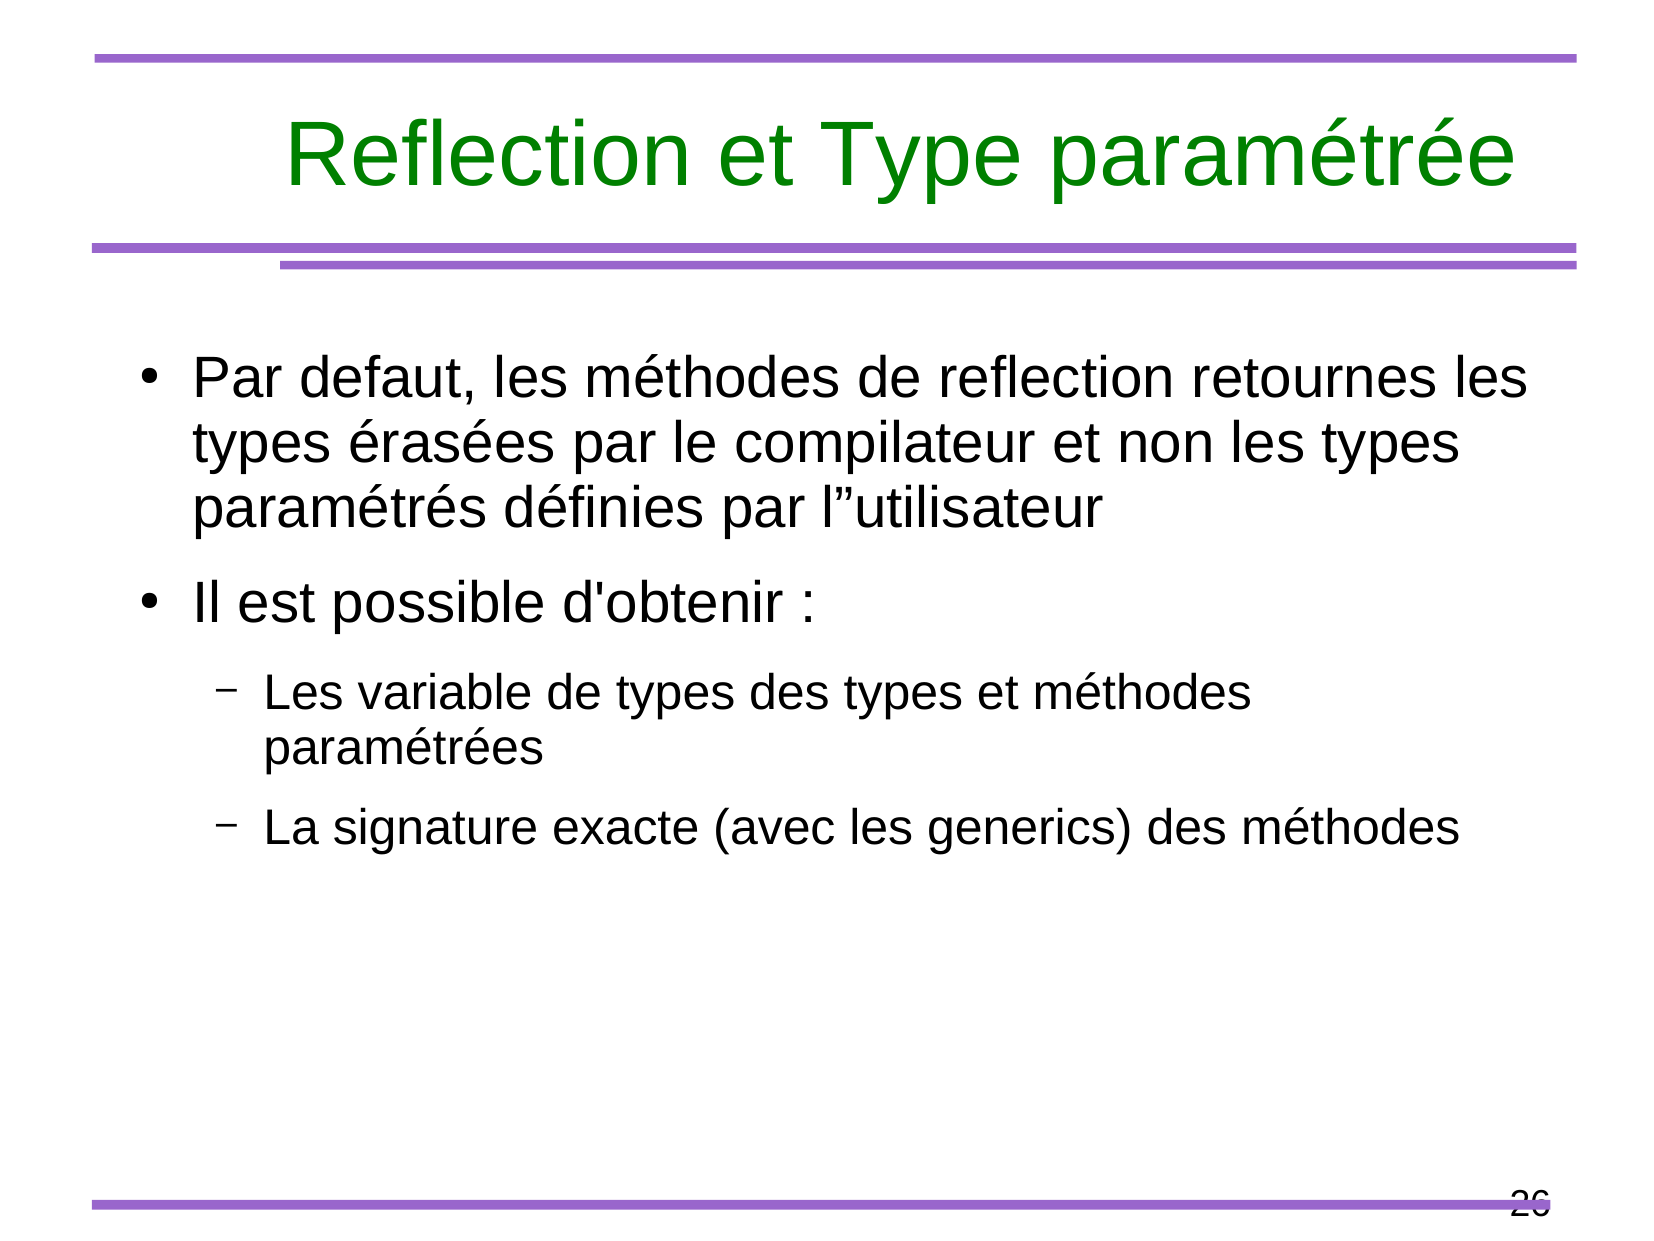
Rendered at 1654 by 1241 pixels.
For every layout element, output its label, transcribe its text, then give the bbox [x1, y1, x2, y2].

list Par defaut, les méthodes de reflection retournes les types érasées par le compilateur et non les types paramétrés définies par l”utilisateur Il est possible d'obtenir : Les variable de types des types et méthodes paramétrées La signature exacte (avec les generics) des méthodes [121, 344, 1534, 1127]
title Reflection et Type paramétrée [121, 42, 1534, 265]
